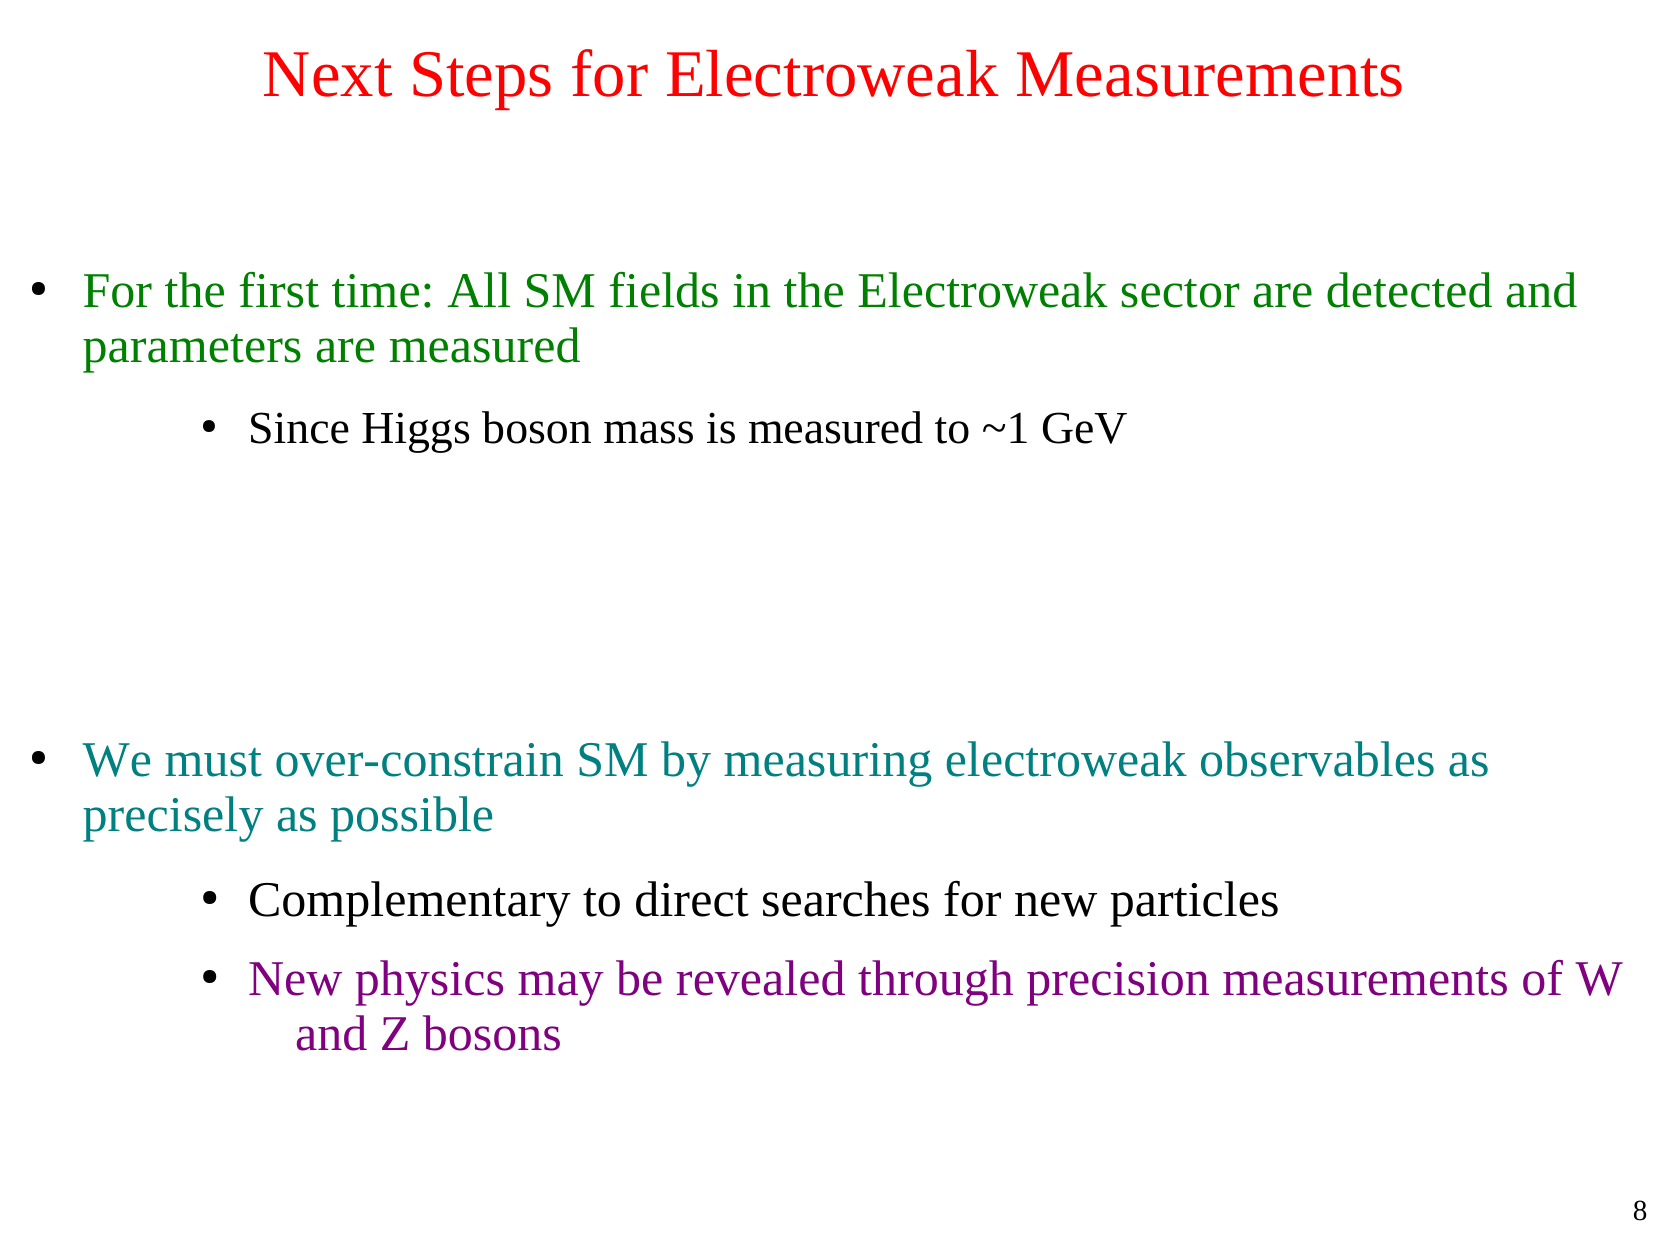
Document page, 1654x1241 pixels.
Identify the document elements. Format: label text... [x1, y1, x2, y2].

list For the first time: All SM fields in the Electroweak sector are detected and parameters are measured Since Higgs boson mass is measured to ~1 GeV We must over-constrain SM by measuring electroweak observables as precisely as possible Complementary to direct searches for new particles New physics may be revealed through precision measurements of W and Z bosons [11, 262, 1647, 1241]
title Next Steps for Electroweak Measurements [128, 5, 1541, 144]
